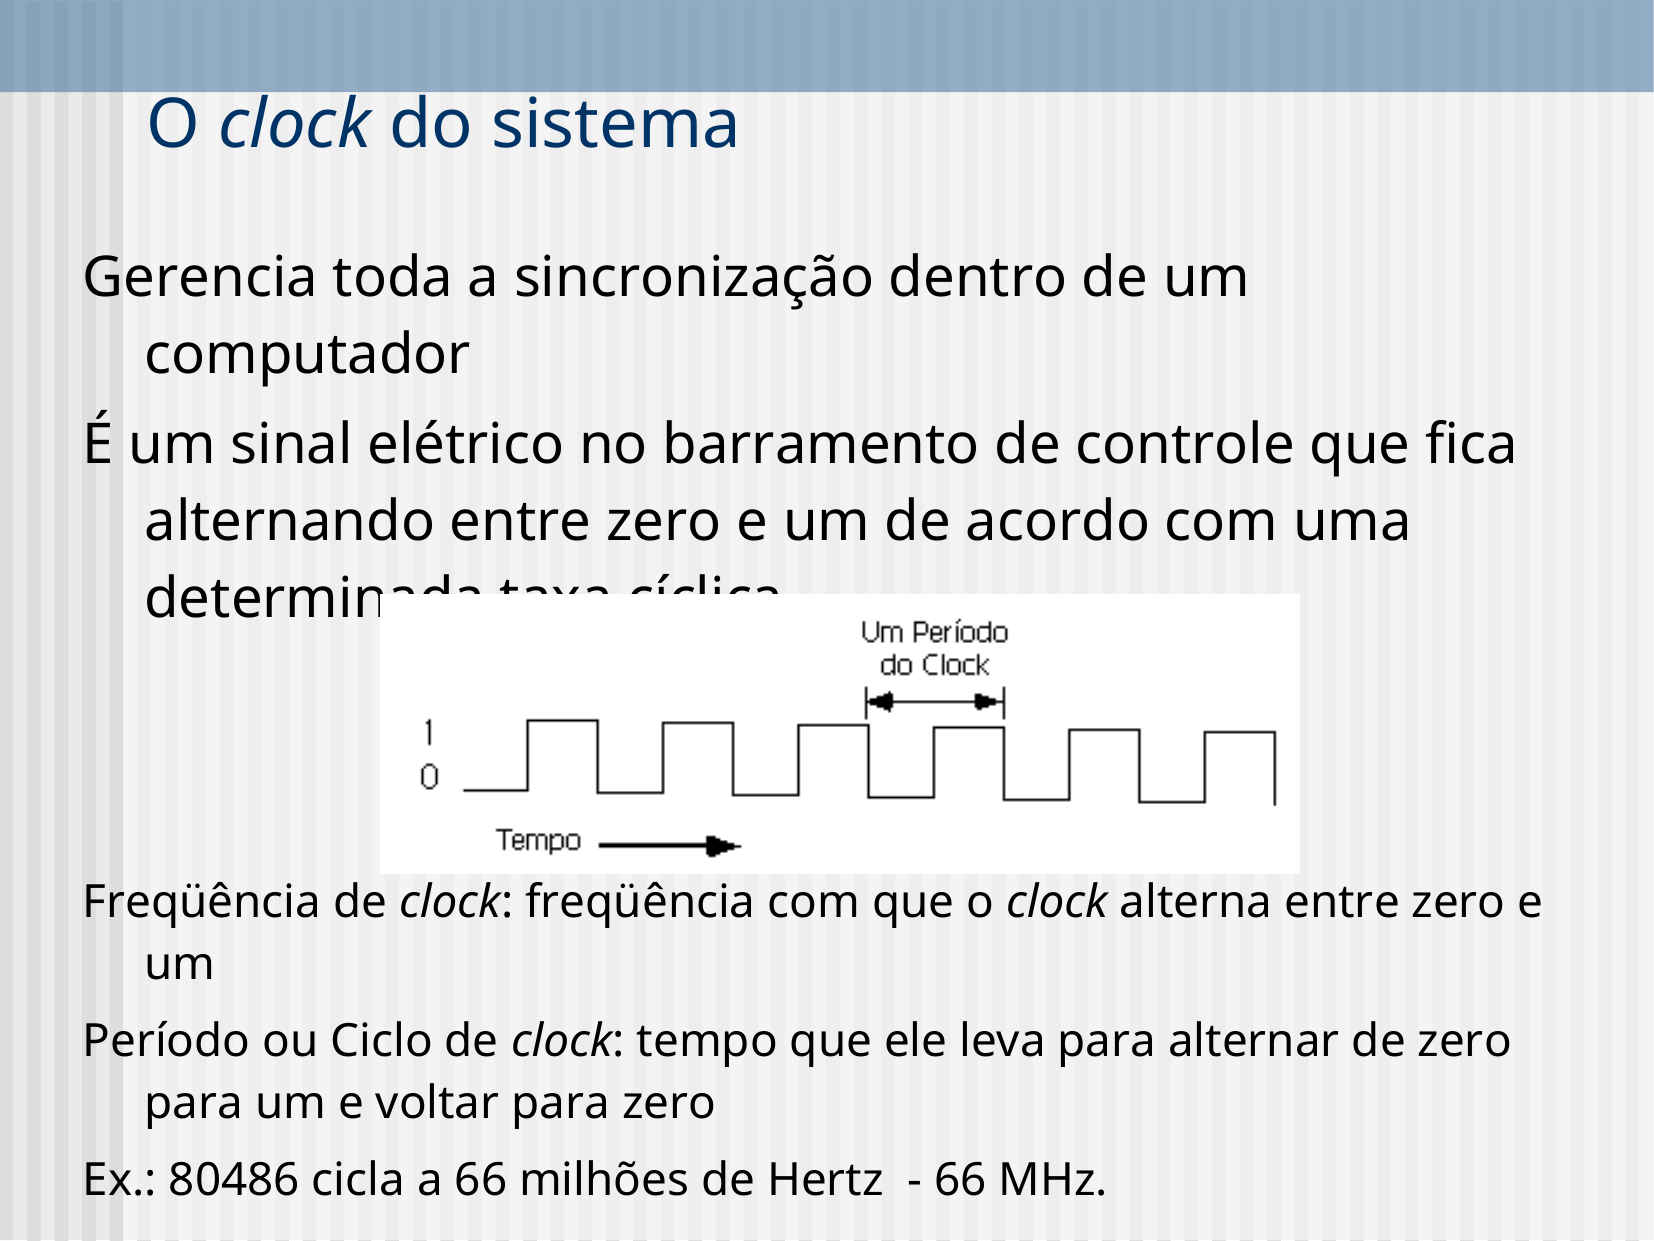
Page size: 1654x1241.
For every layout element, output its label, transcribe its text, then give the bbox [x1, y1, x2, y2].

list Gerencia toda a sincronização dentro de um computador É um sinal elétrico no barramento de controle que fica alternando entre zero e um de acordo com uma determinada taxa cíclica [82, 236, 1571, 591]
title O clock do sistema [146, 36, 1536, 204]
list Freqüência de clock: freqüência com que o clock alterna entre zero e um Período ou Ciclo de clock: tempo que ele leva para alternar de zero para um e voltar para zero Ex.: 80486 cicla a 66 milhões de Hertz - 66 MHz. [82, 868, 1571, 1173]
picture [380, 594, 1300, 868]
